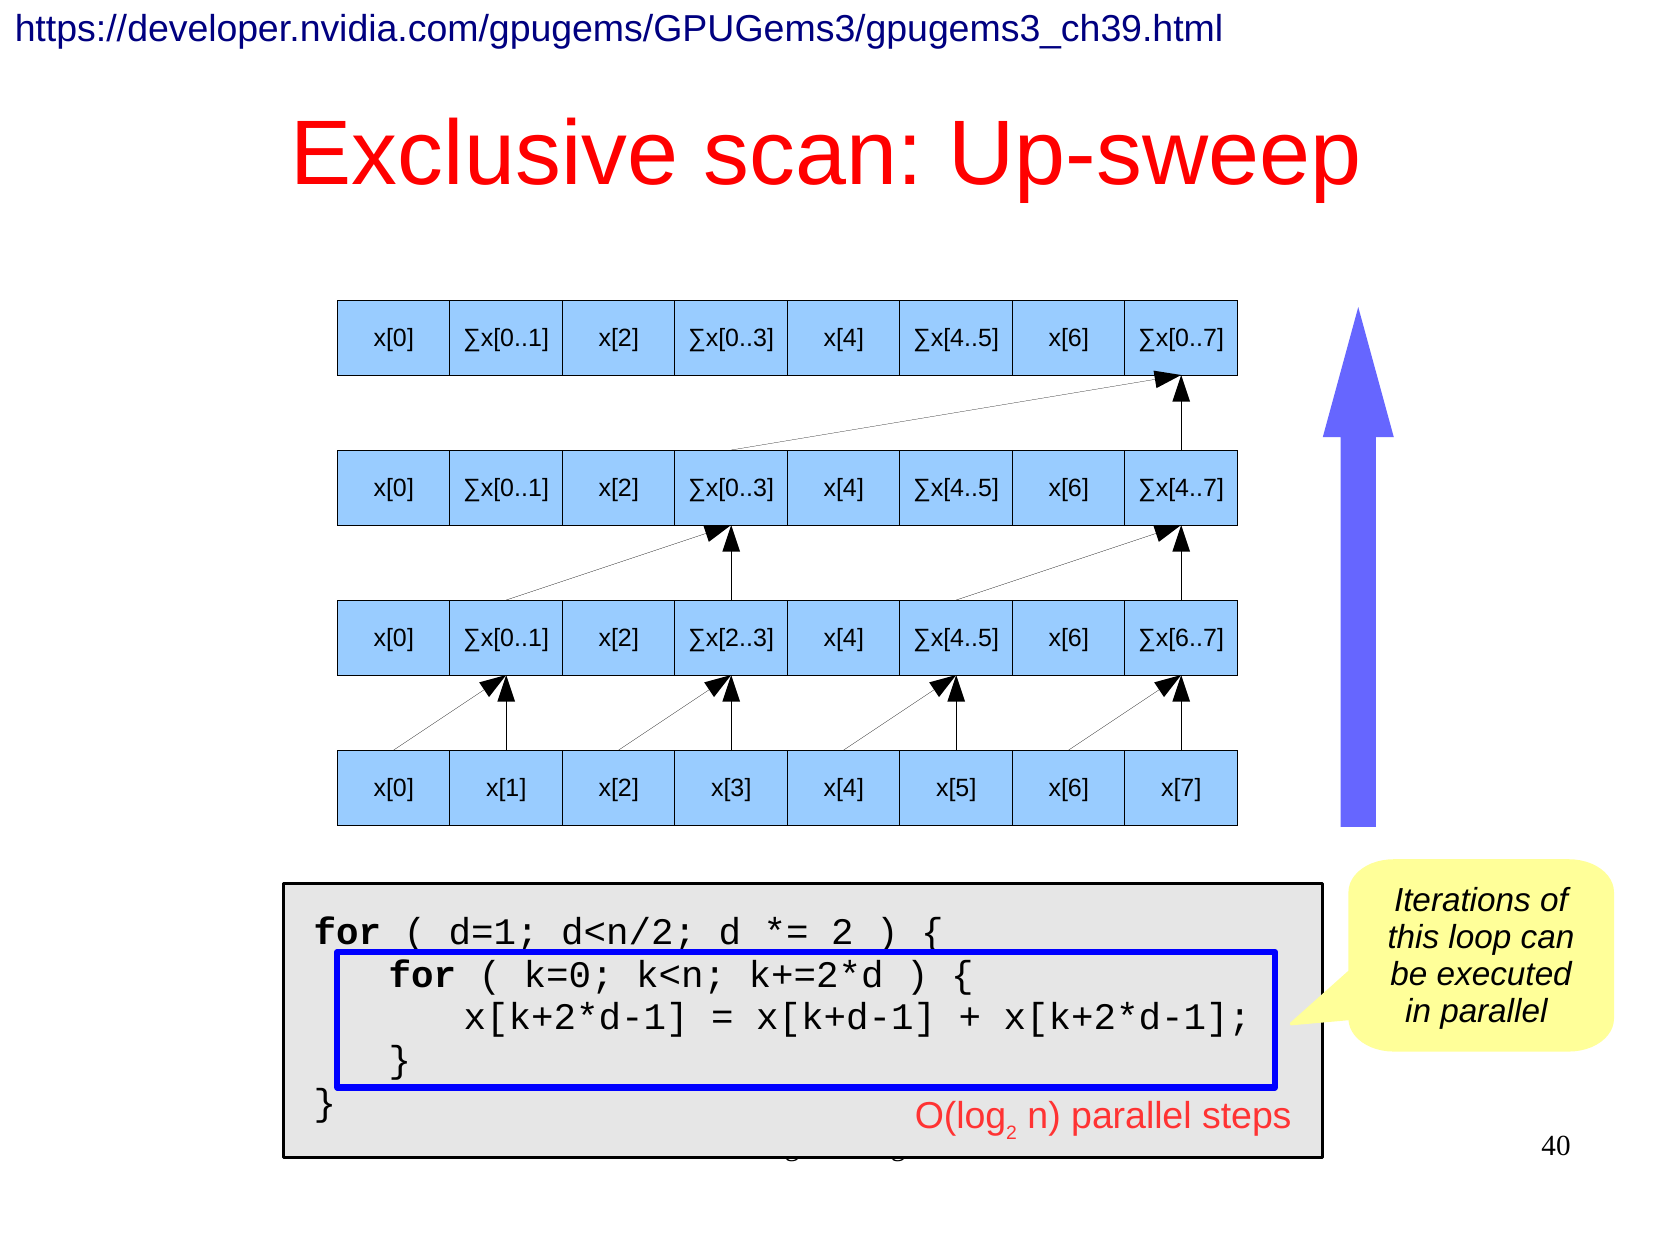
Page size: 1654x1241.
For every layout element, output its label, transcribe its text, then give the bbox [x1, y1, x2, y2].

text_box https://developer.nvidia.com/gpugems/GPUGems3/gpugems3_ch39.html [0, 0, 1276, 57]
text_box ∑x[0..3] [674, 450, 787, 526]
text_box x[0] [337, 750, 449, 826]
text_box x[5] [899, 750, 1012, 826]
text_box ∑x[4..5] [899, 450, 1012, 526]
text_box x[0] [337, 300, 449, 376]
text_box Iterations of this loop can be executed in parallel [1291, 860, 1613, 1051]
text_box ∑x[4..5] [899, 300, 1012, 376]
text_box x[4] [787, 300, 899, 376]
text_box ∑x[2..3] [674, 600, 787, 676]
text_box x[0] [337, 600, 449, 676]
text_box ∑x[4..5] [899, 600, 1012, 676]
text_box x[7] [1124, 750, 1238, 826]
text_box x[0] [337, 450, 449, 526]
text_box x[2] [562, 450, 674, 526]
text_box x[3] [674, 750, 787, 826]
text_box O(log2 n) parallel steps [900, 1087, 1307, 1152]
text_box x[4] [787, 450, 899, 526]
text_box [1322, 307, 1394, 827]
text_box x[2] [562, 600, 674, 676]
title Exclusive scan: Up-sweep [82, 49, 1571, 257]
text_box ∑x[0..1] [449, 300, 562, 376]
text_box ∑x[0..1] [449, 600, 562, 676]
text_box x[6] [1012, 300, 1124, 376]
text_box x[4] [787, 750, 899, 826]
text_box for ( d=1; d<n/2; d *= 2 ) { for ( k=0; k<n; k+=2*d ) { x[k+2*d-1] = x[k+d-1] + x[k+2*d-1]; } } [283, 883, 1323, 1158]
text_box ∑x[0..1] [449, 450, 562, 526]
text_box x[6] [1012, 750, 1124, 826]
text_box ∑x[4..7] [1124, 450, 1238, 526]
text_box x[2] [562, 300, 674, 376]
text_box x[4] [787, 600, 899, 676]
text_box ∑x[6..7] [1124, 600, 1238, 676]
text_box x[6] [1012, 450, 1124, 526]
text_box x[1] [449, 750, 562, 826]
text_box ∑x[0..3] [674, 300, 787, 376]
text_box x[6] [1012, 600, 1124, 676]
text_box x[2] [562, 750, 674, 826]
text_box ∑x[0..7] [1124, 300, 1238, 376]
